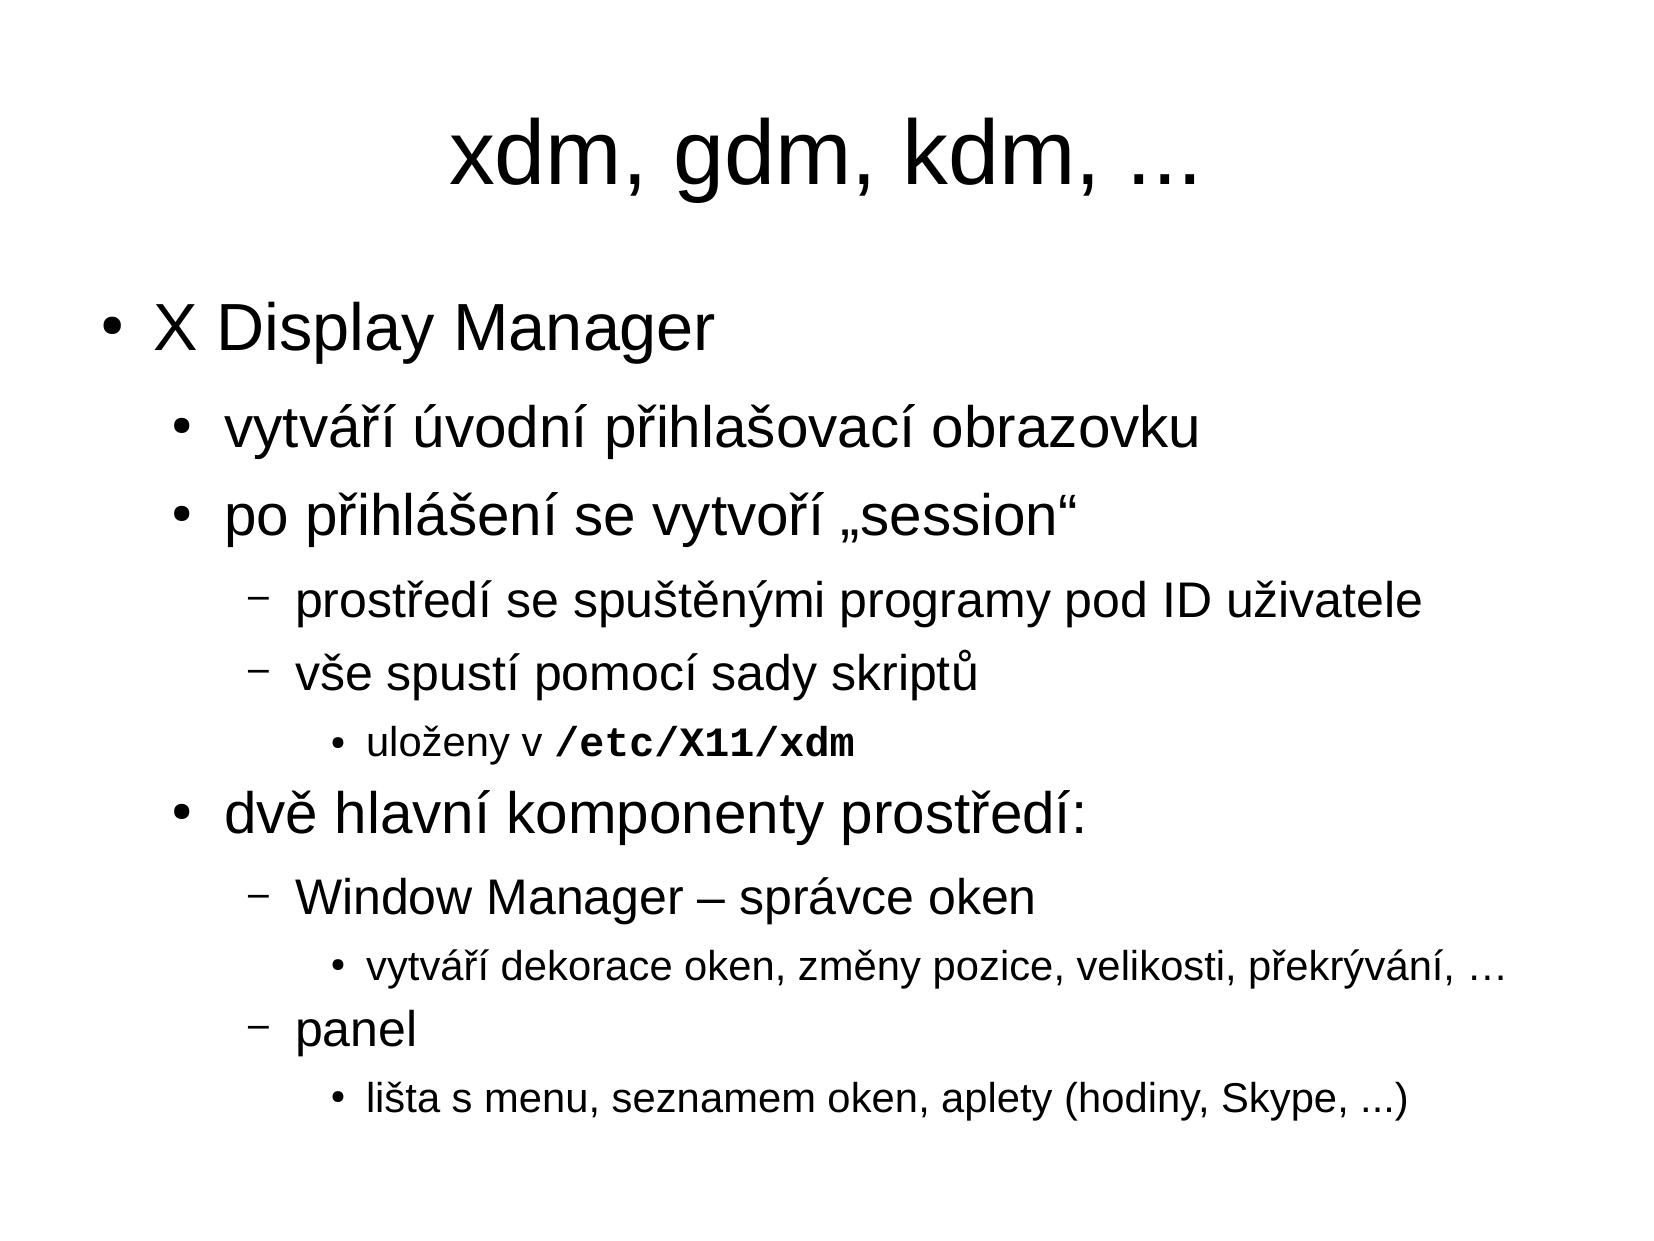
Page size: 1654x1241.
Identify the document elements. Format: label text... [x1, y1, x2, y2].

list X Display Manager vytváří úvodní přihlašovací obrazovku po přihlášení se vytvoří „session“ prostředí se spuštěnými programy pod ID uživatele vše spustí pomocí sady skriptů uloženy v /etc/X11/xdm dvě hlavní komponenty prostředí: Window Manager – správce oken vytváří dekorace oken, změny pozice, velikosti, překrývání, … panel lišta s menu, seznamem oken, aplety (hodiny, Skype, ...) [82, 290, 1571, 1122]
title xdm, gdm, kdm, ... [82, 56, 1571, 250]
